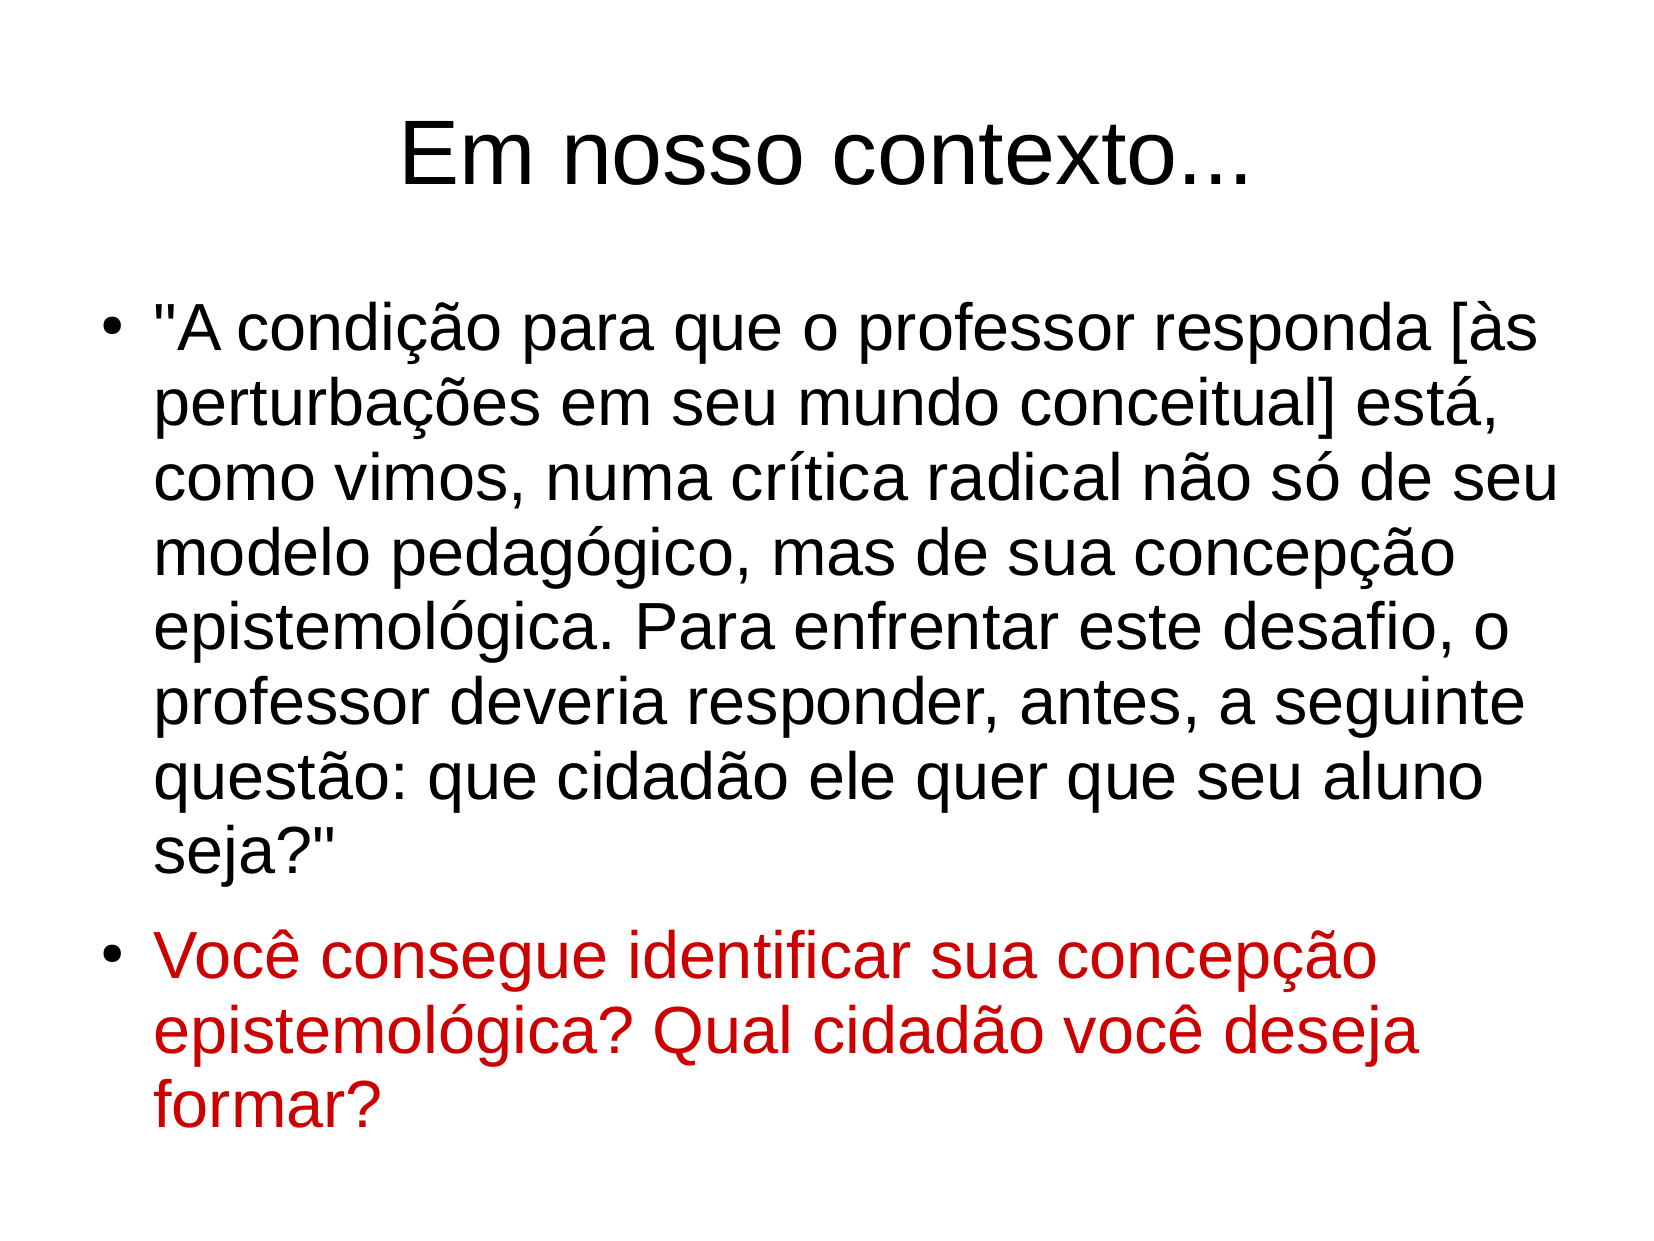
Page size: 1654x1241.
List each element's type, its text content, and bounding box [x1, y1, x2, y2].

title Em nosso contexto... [82, 49, 1571, 257]
list "A condição para que o professor responda [às perturbações em seu mundo conceitual] está, como vimos, numa crítica radical não só de seu modelo pedagógico, mas de sua concepção epistemológica. Para enfrentar este desafio, o professor deveria responder, antes, a seguinte questão: que cidadão ele quer que seu aluno seja?" Você consegue identificar sua concepção epistemológica? Qual cidadão você deseja formar? [82, 290, 1571, 1143]
